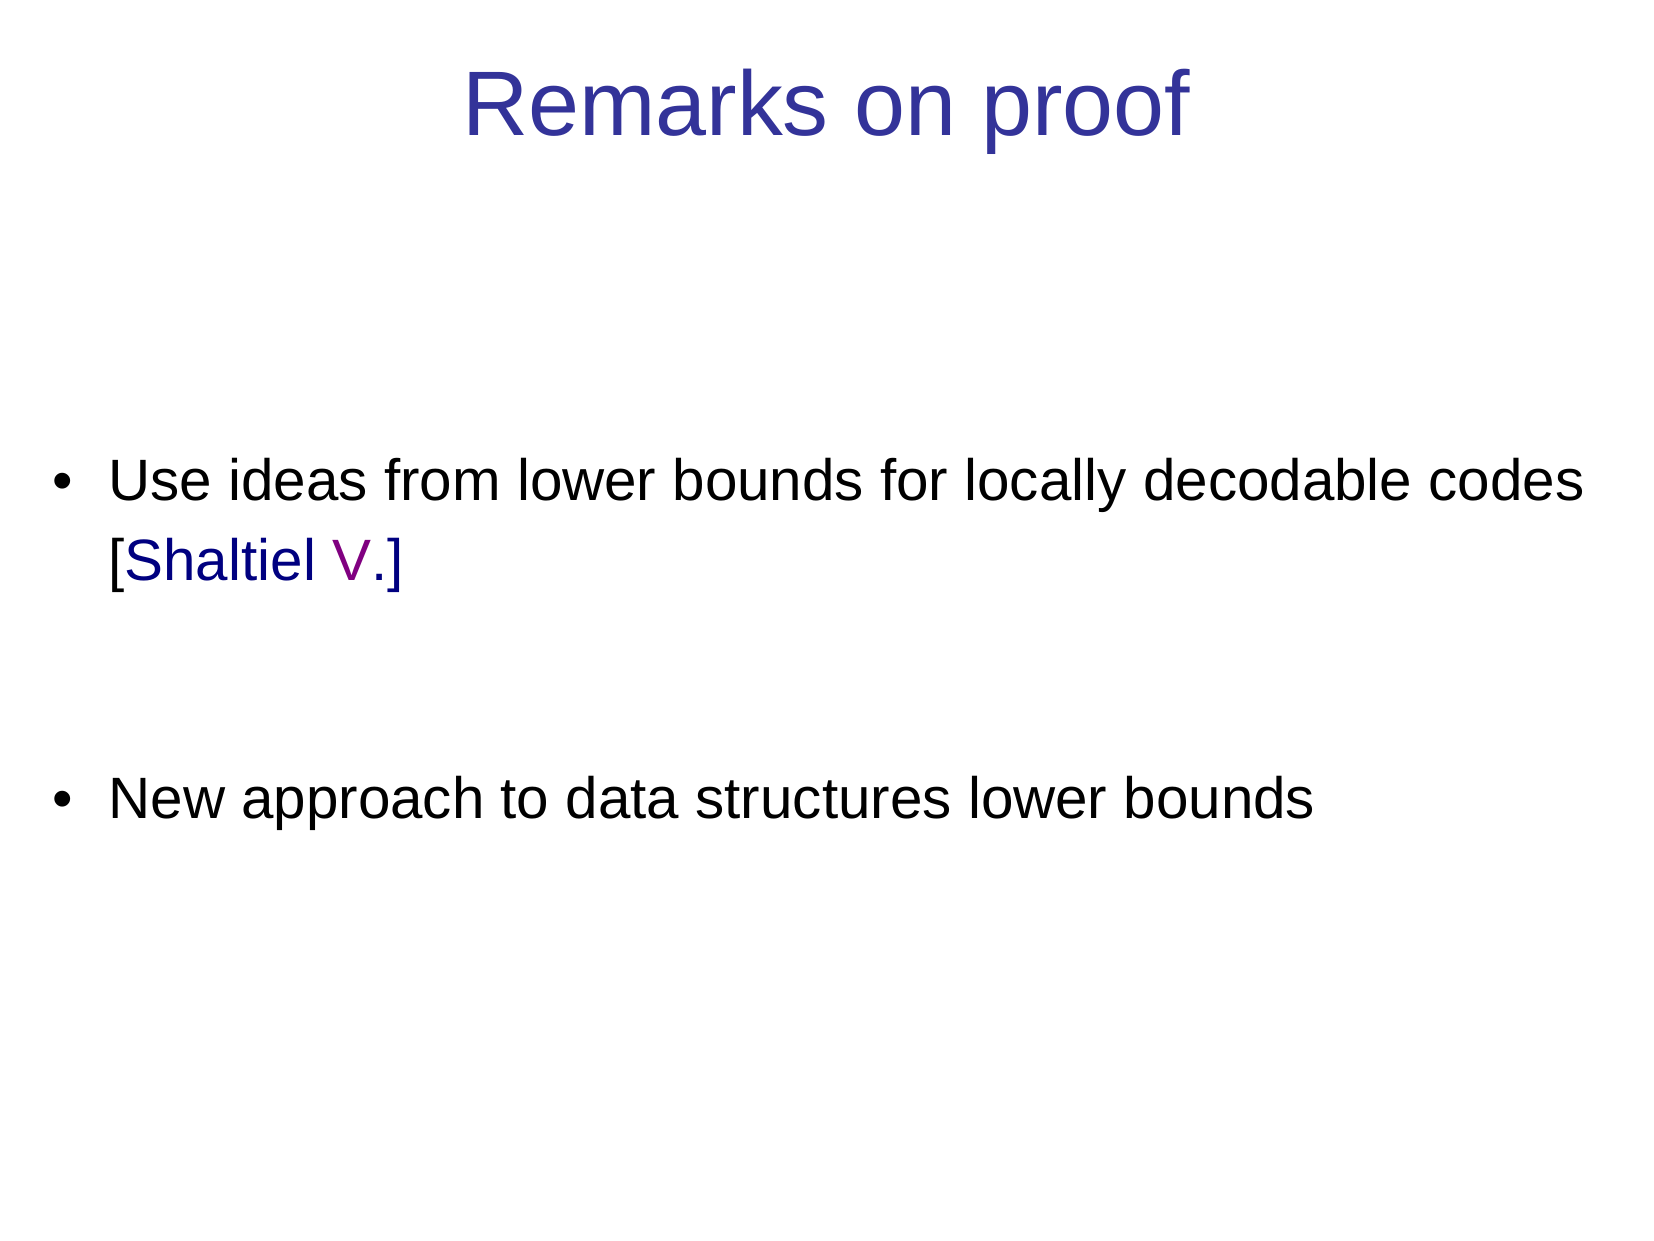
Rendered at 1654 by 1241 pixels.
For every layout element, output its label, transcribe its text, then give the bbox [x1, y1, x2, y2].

list Use ideas from lower bounds for locally decodable codes [Shaltiel V.] New approach to data structures lower bounds [37, 122, 1654, 1241]
title Remarks on proof [124, 9, 1530, 198]
